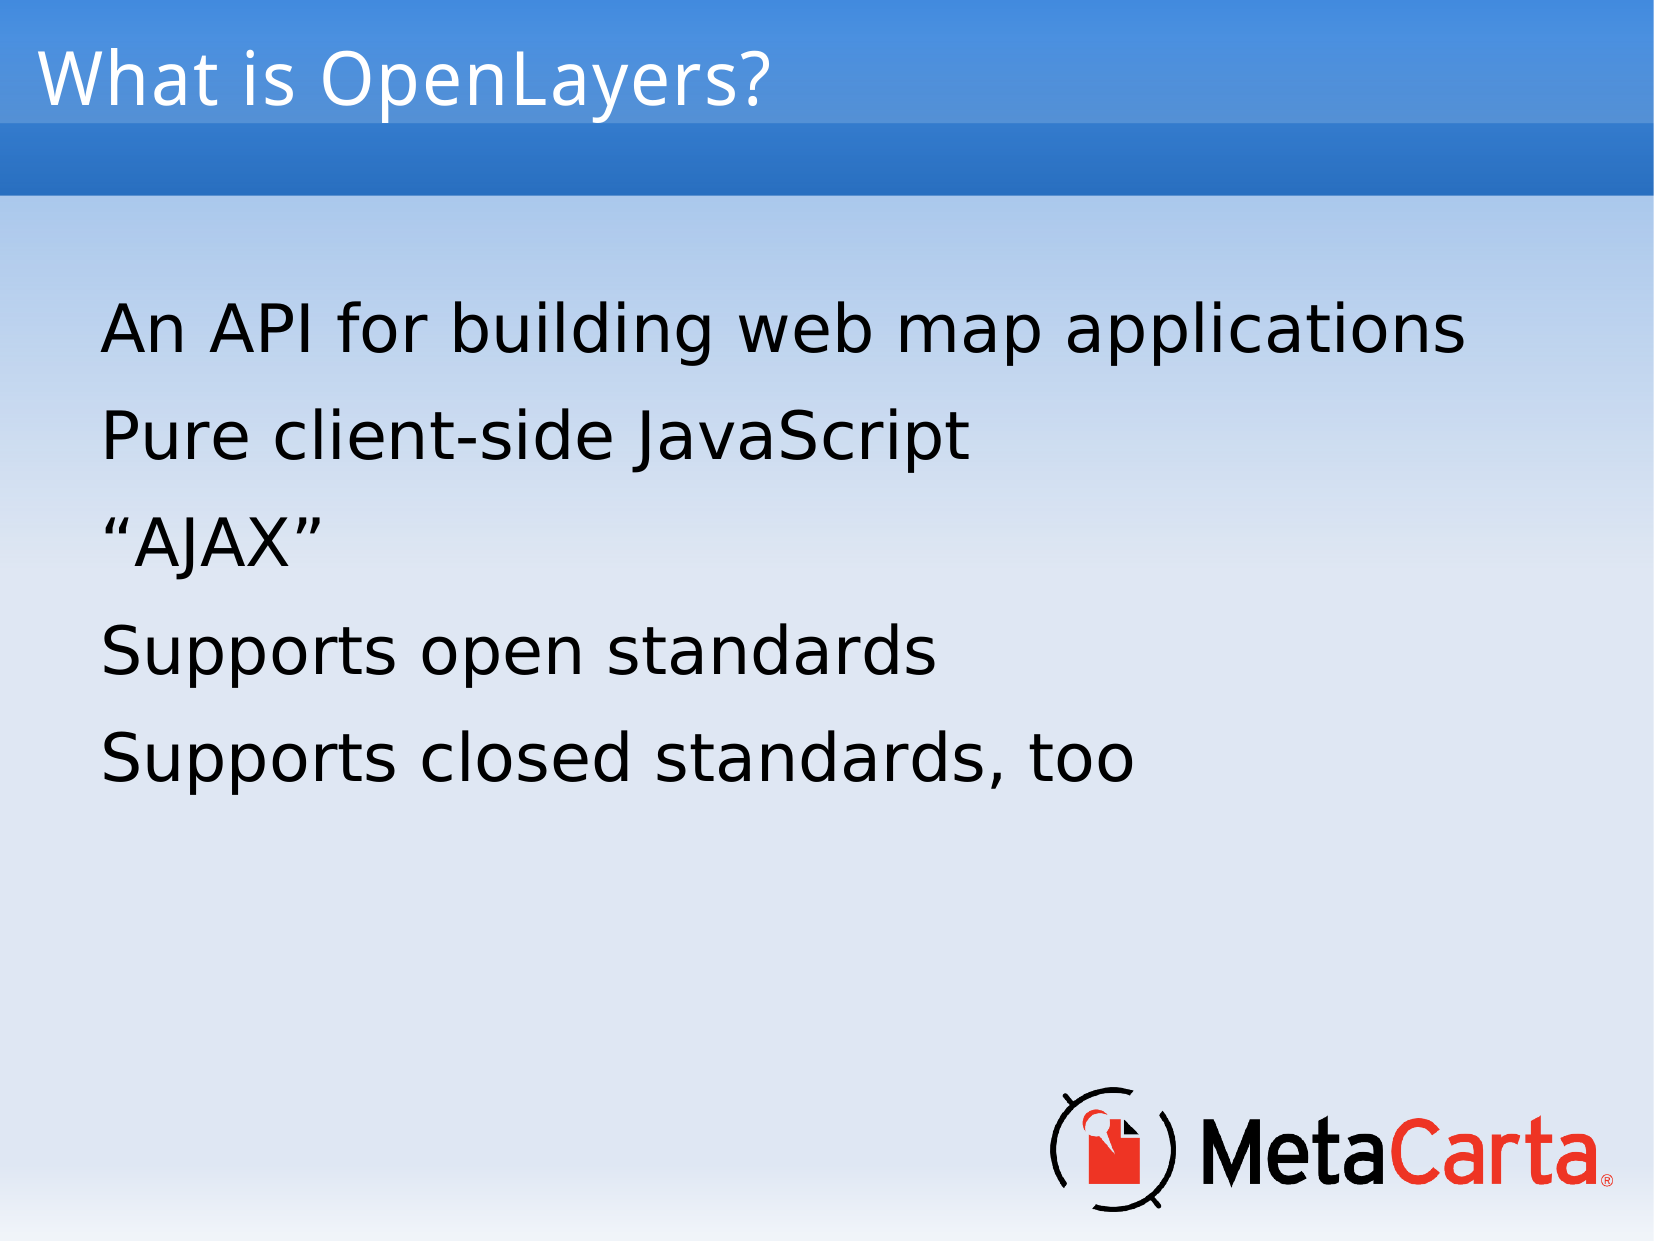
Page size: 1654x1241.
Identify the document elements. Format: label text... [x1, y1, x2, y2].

title What is OpenLayers? [37, 2, 1463, 151]
picture [0, 0, 1654, 1241]
list An API for building web map applications Pure client-side JavaScript “AJAX” Supports open standards Supports closed standards, too [82, 290, 1571, 1109]
